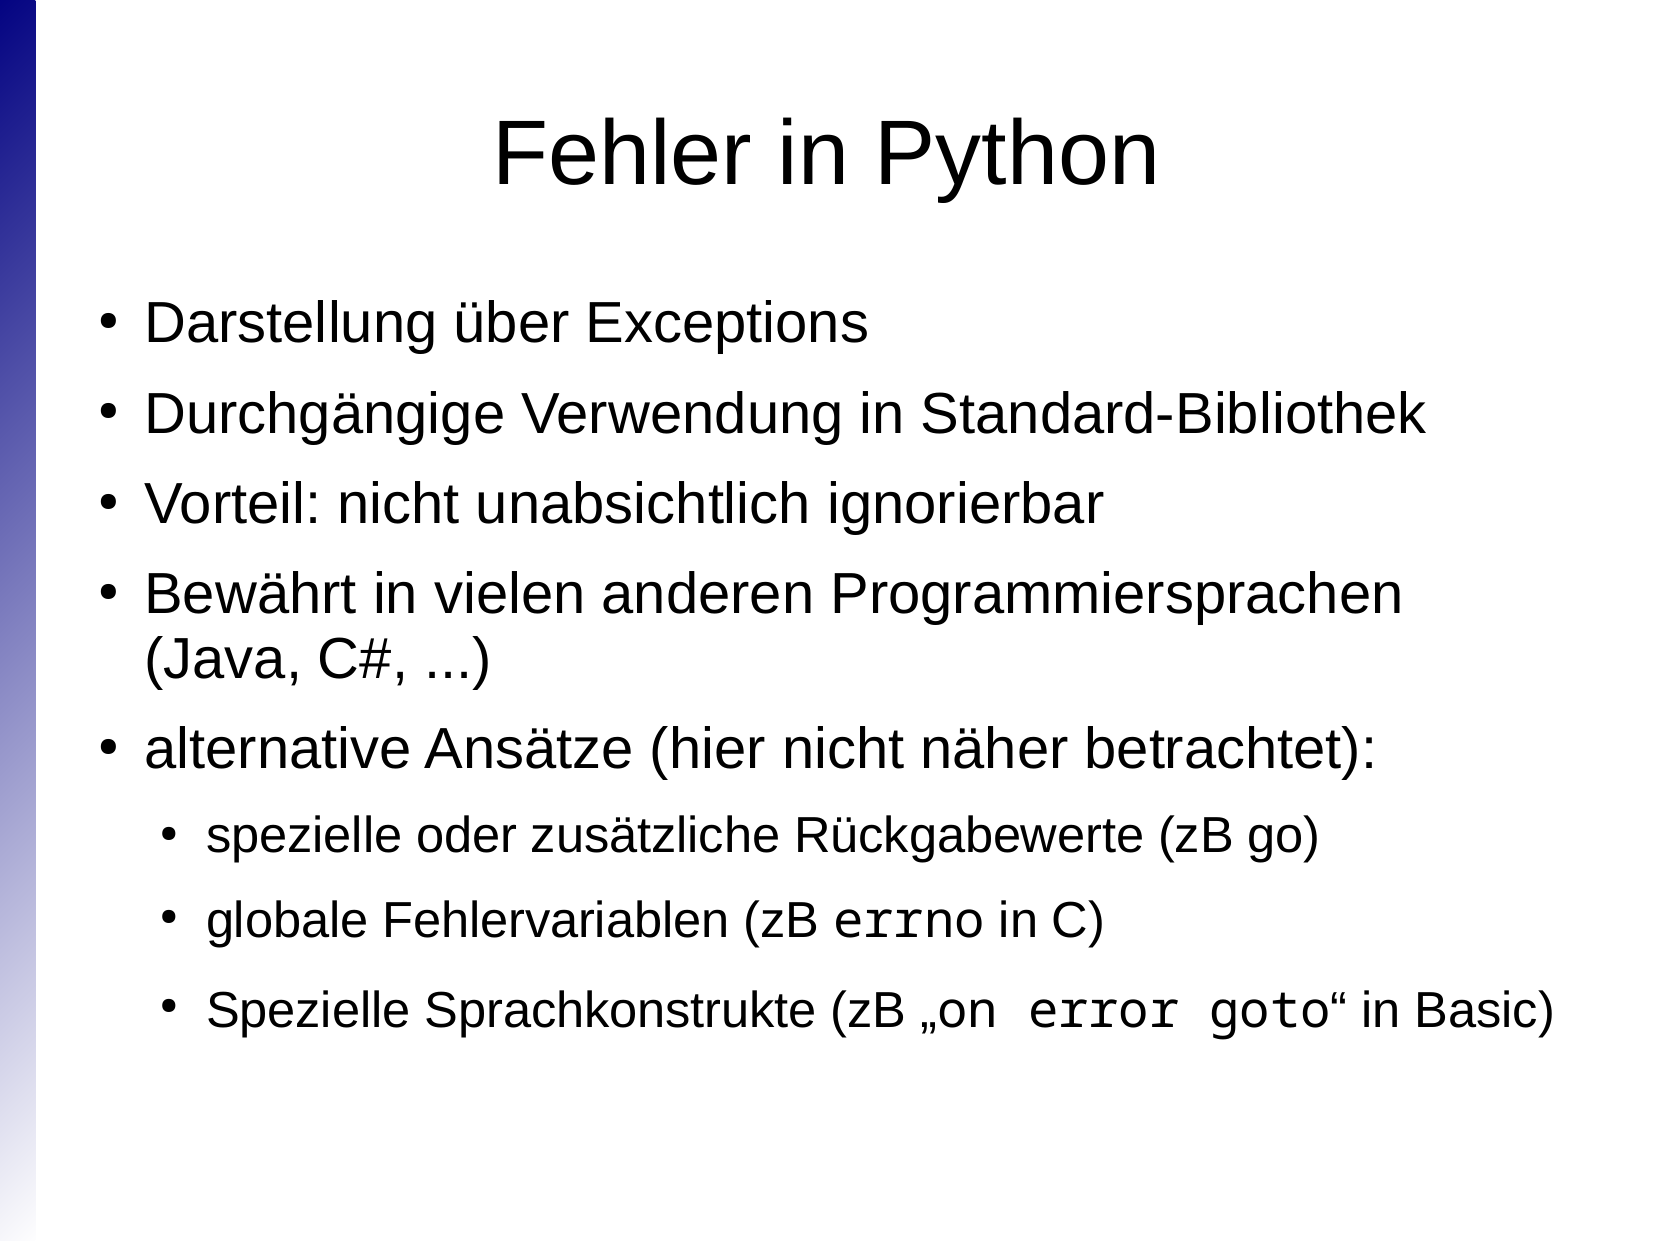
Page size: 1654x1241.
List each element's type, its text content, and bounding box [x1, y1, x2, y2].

list Darstellung über Exceptions Durchgängige Verwendung in Standard-Bibliothek Vorteil: nicht unabsichtlich ignorierbar Bewährt in vielen anderen Programmiersprachen (Java, C#, ...) alternative Ansätze (hier nicht näher betrachtet): spezielle oder zusätzliche Rückgabewerte (zB go) globale Fehlervariablen (zB errno in C) Spezielle Sprachkonstrukte (zB „on error goto“ in Basic) [82, 290, 1571, 1109]
title Fehler in Python [82, 49, 1571, 257]
